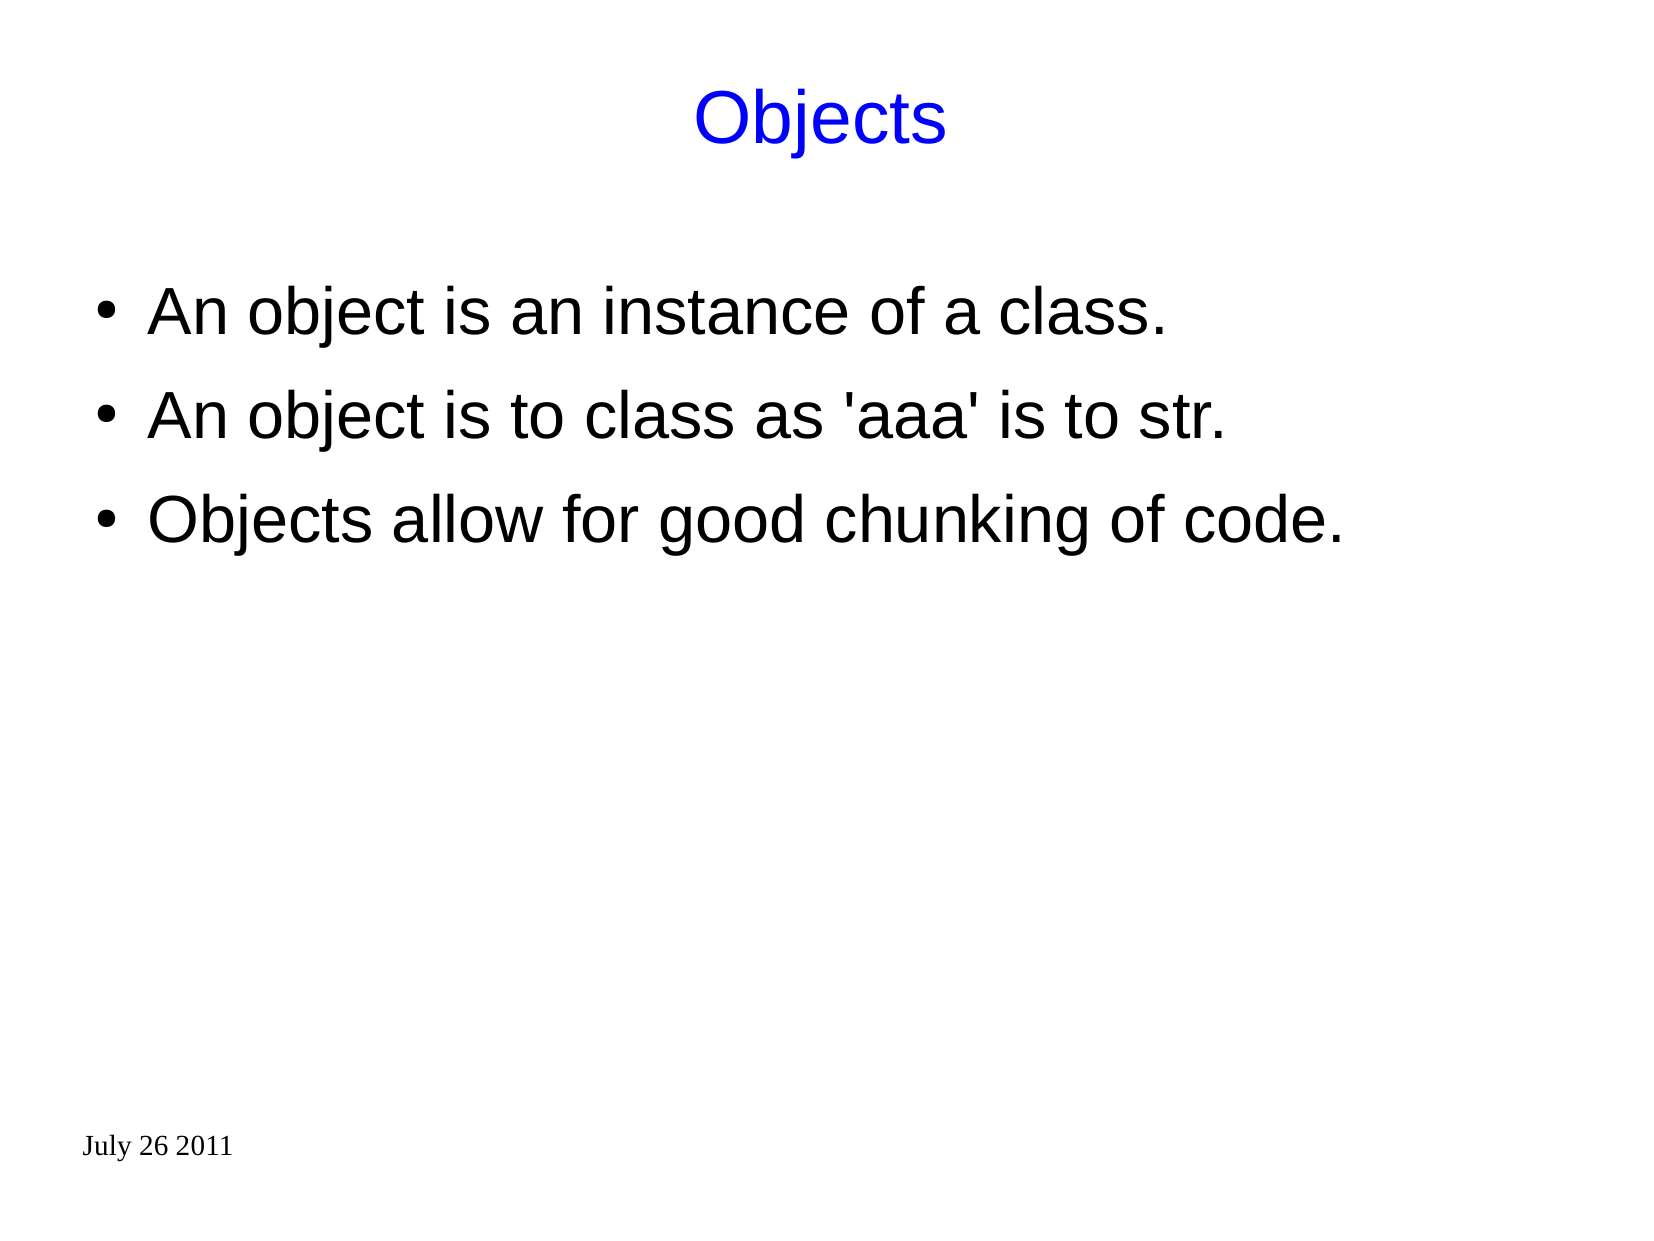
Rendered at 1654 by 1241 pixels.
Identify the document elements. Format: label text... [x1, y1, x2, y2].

list An object is an instance of a class. An object is to class as 'aaa' is to str. Objects allow for good chunking of code. [76, 274, 1565, 1093]
title Objects [76, 58, 1565, 178]
